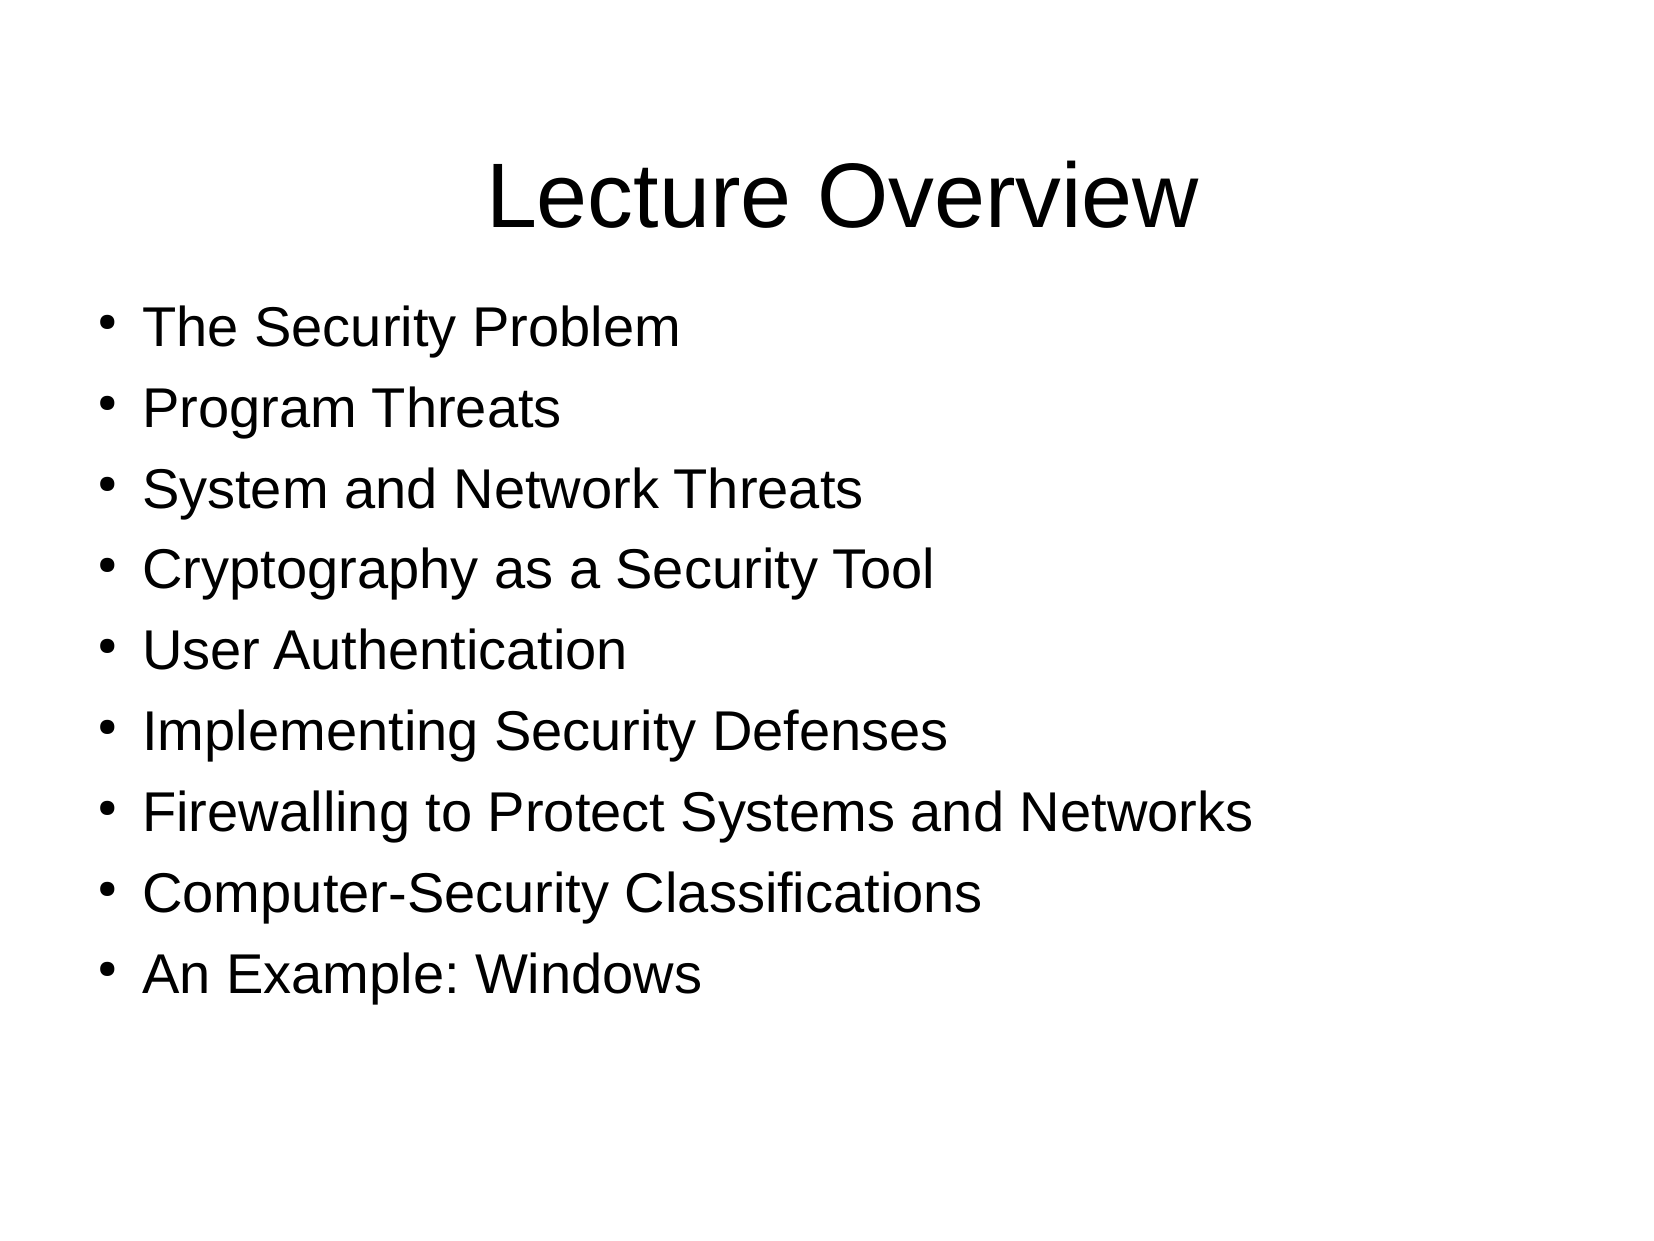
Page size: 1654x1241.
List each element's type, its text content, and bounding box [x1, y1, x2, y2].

list The Security Problem Program Threats System and Network Threats Cryptography as a Security Tool User Authentication Implementing Security Defenses Firewalling to Protect Systems and Networks Computer-Security Classifications An Example: Windows [82, 290, 1571, 1010]
title Lecture Overview [82, 49, 1571, 257]
